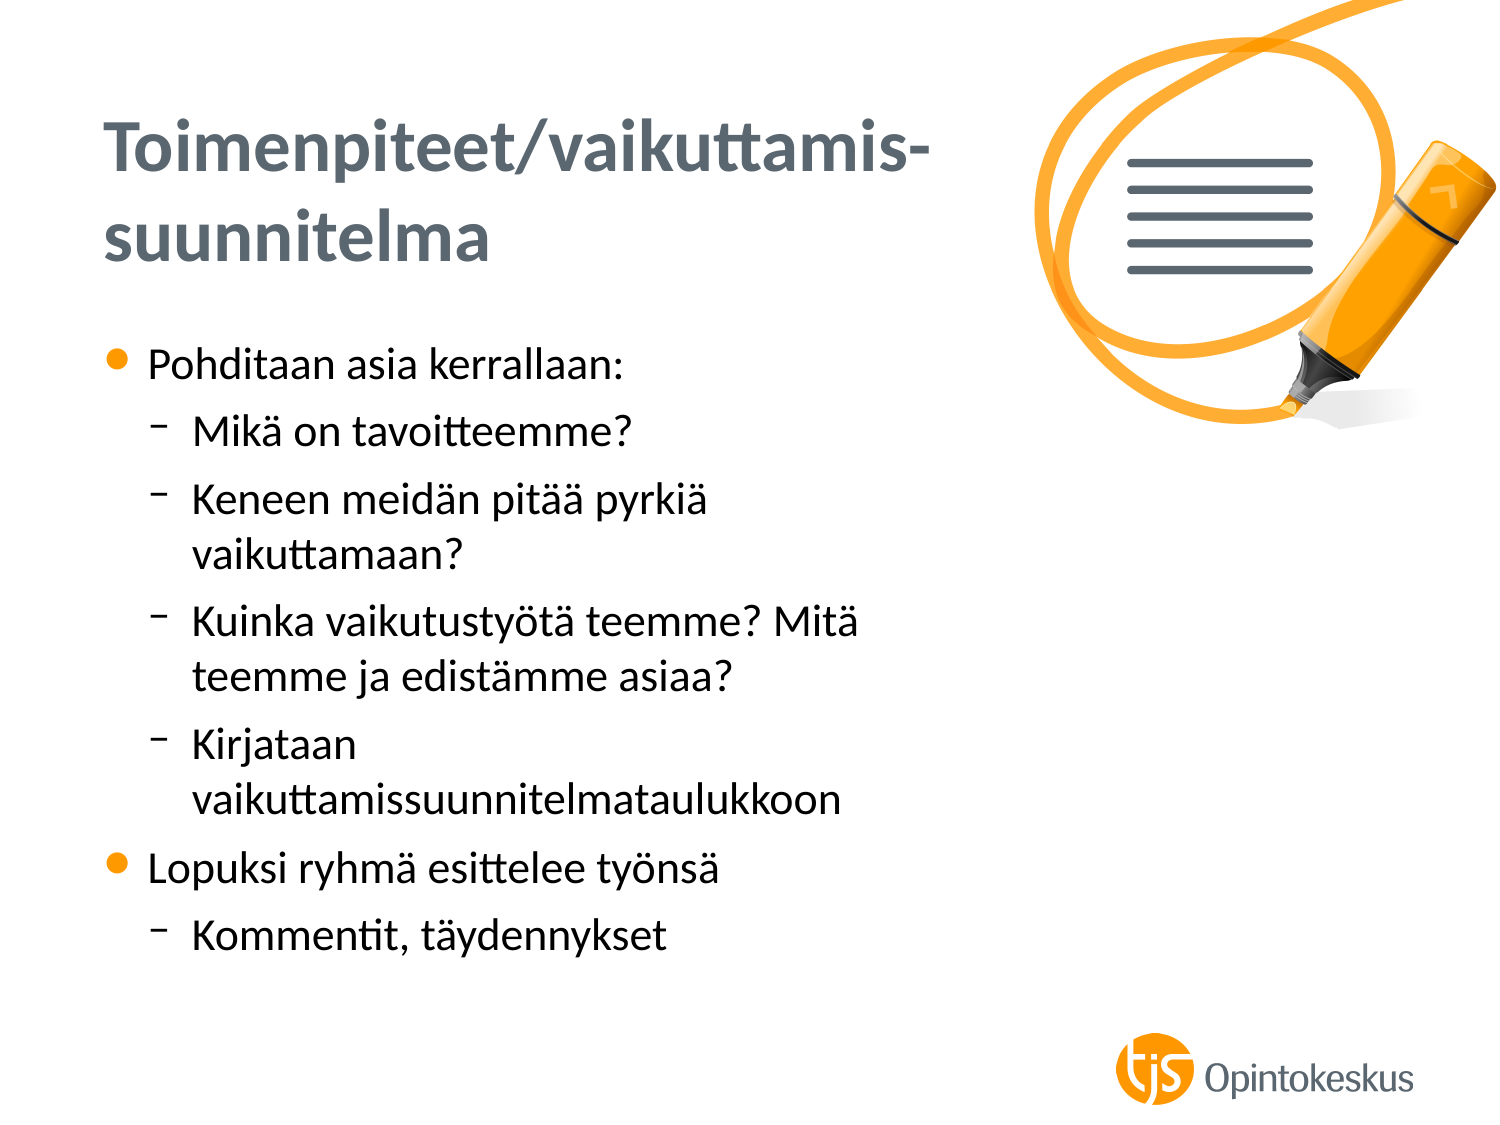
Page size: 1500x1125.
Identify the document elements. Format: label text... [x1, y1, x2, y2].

picture [1029, 0, 1500, 434]
list Pohditaan asia kerrallaan: Mikä on tavoitteemme? Keneen meidän pitää pyrkiä vaikuttamaan? Kuinka vaikutustyötä teemme? Mitä teemme ja edistämme asiaa? Kirjataan vaikuttamissuunnitelmataulukkoon Lopuksi ryhmä esittelee työnsä Kommentit, täydennykset [88, 324, 975, 1004]
title Toimenpiteet/vaikuttamis-suunnitelma [88, 88, 975, 266]
picture [1116, 1033, 1413, 1105]
